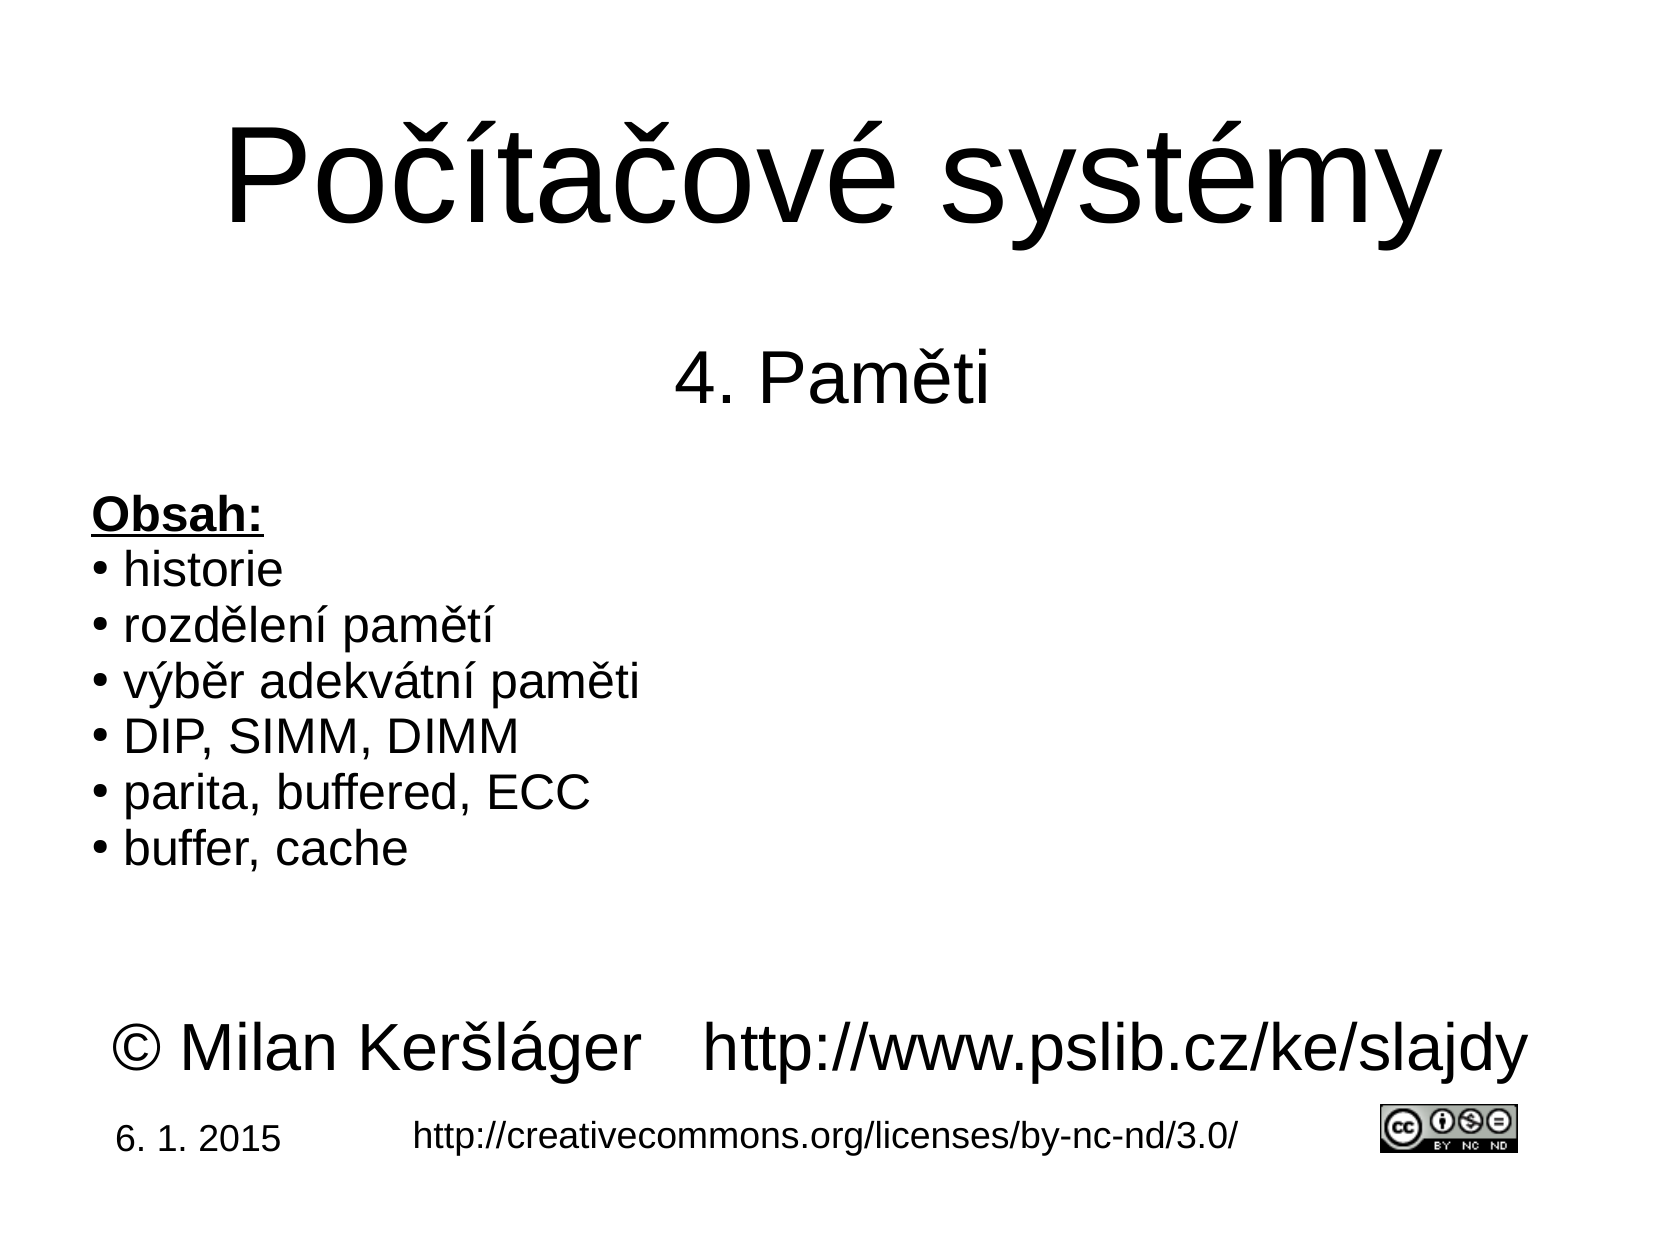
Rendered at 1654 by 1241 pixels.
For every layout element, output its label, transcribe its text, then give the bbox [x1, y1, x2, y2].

title Počítačové systémy 4. Paměti [88, 56, 1577, 461]
text_box http://creativecommons.org/licenses/by-nc-nd/3.0/ [339, 1107, 1313, 1165]
picture [1380, 1104, 1518, 1153]
text_box Obsah: historie rozdělení pamětí výběr adekvátní paměti DIP, SIMM, DIMM parita, buffered, ECC buffer, cache [76, 478, 1583, 885]
list © Milan Keršláger http://www.pslib.cz/ke/slajdy [76, 1009, 1565, 1087]
text_box 6. 1. 2015 [100, 1110, 355, 1168]
